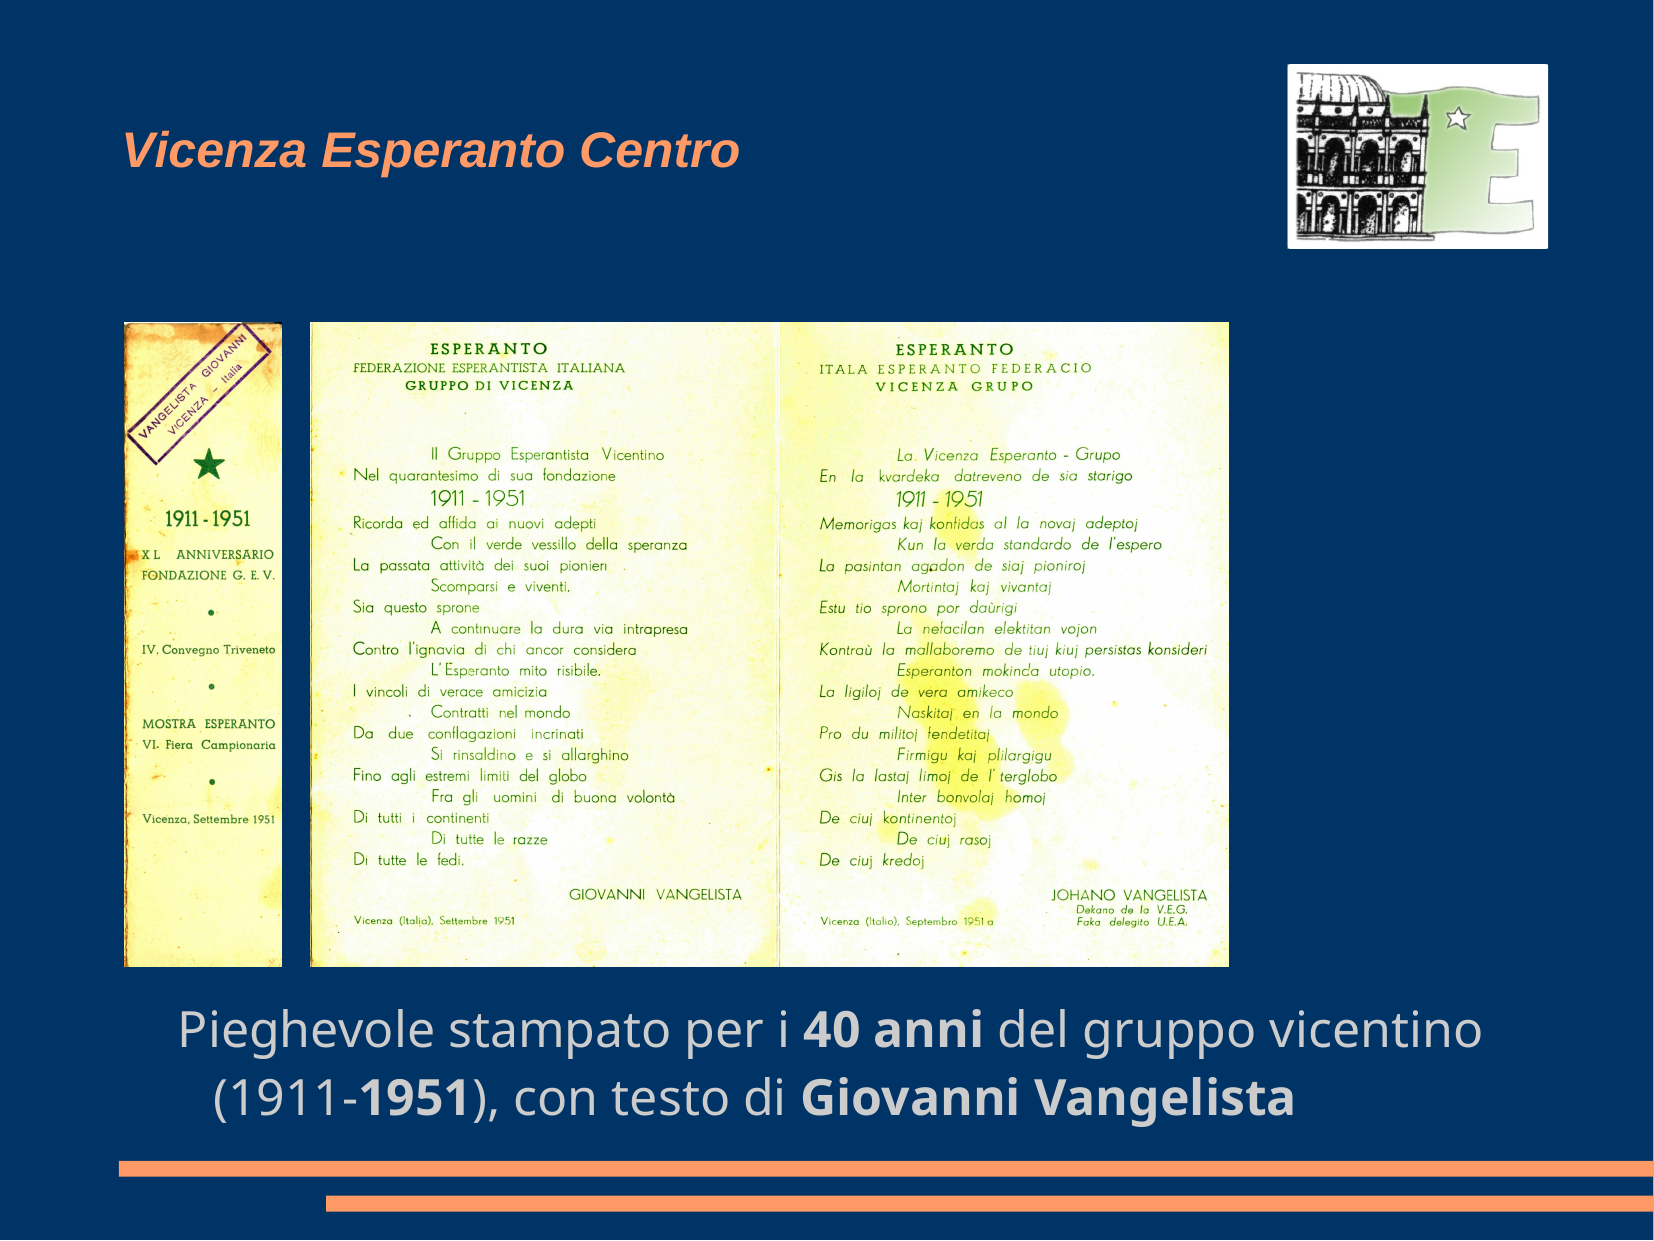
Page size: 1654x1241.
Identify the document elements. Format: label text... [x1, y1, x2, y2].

picture [124, 322, 282, 967]
picture [1287, 64, 1549, 249]
text_box Pieghevole stampato per i 40 anni del gruppo vicentino (1911-1951), con testo di Giovanni Vangelista [163, 986, 1557, 1123]
title Vicenza Esperanto Centro [121, 46, 1534, 254]
picture [310, 322, 1229, 967]
